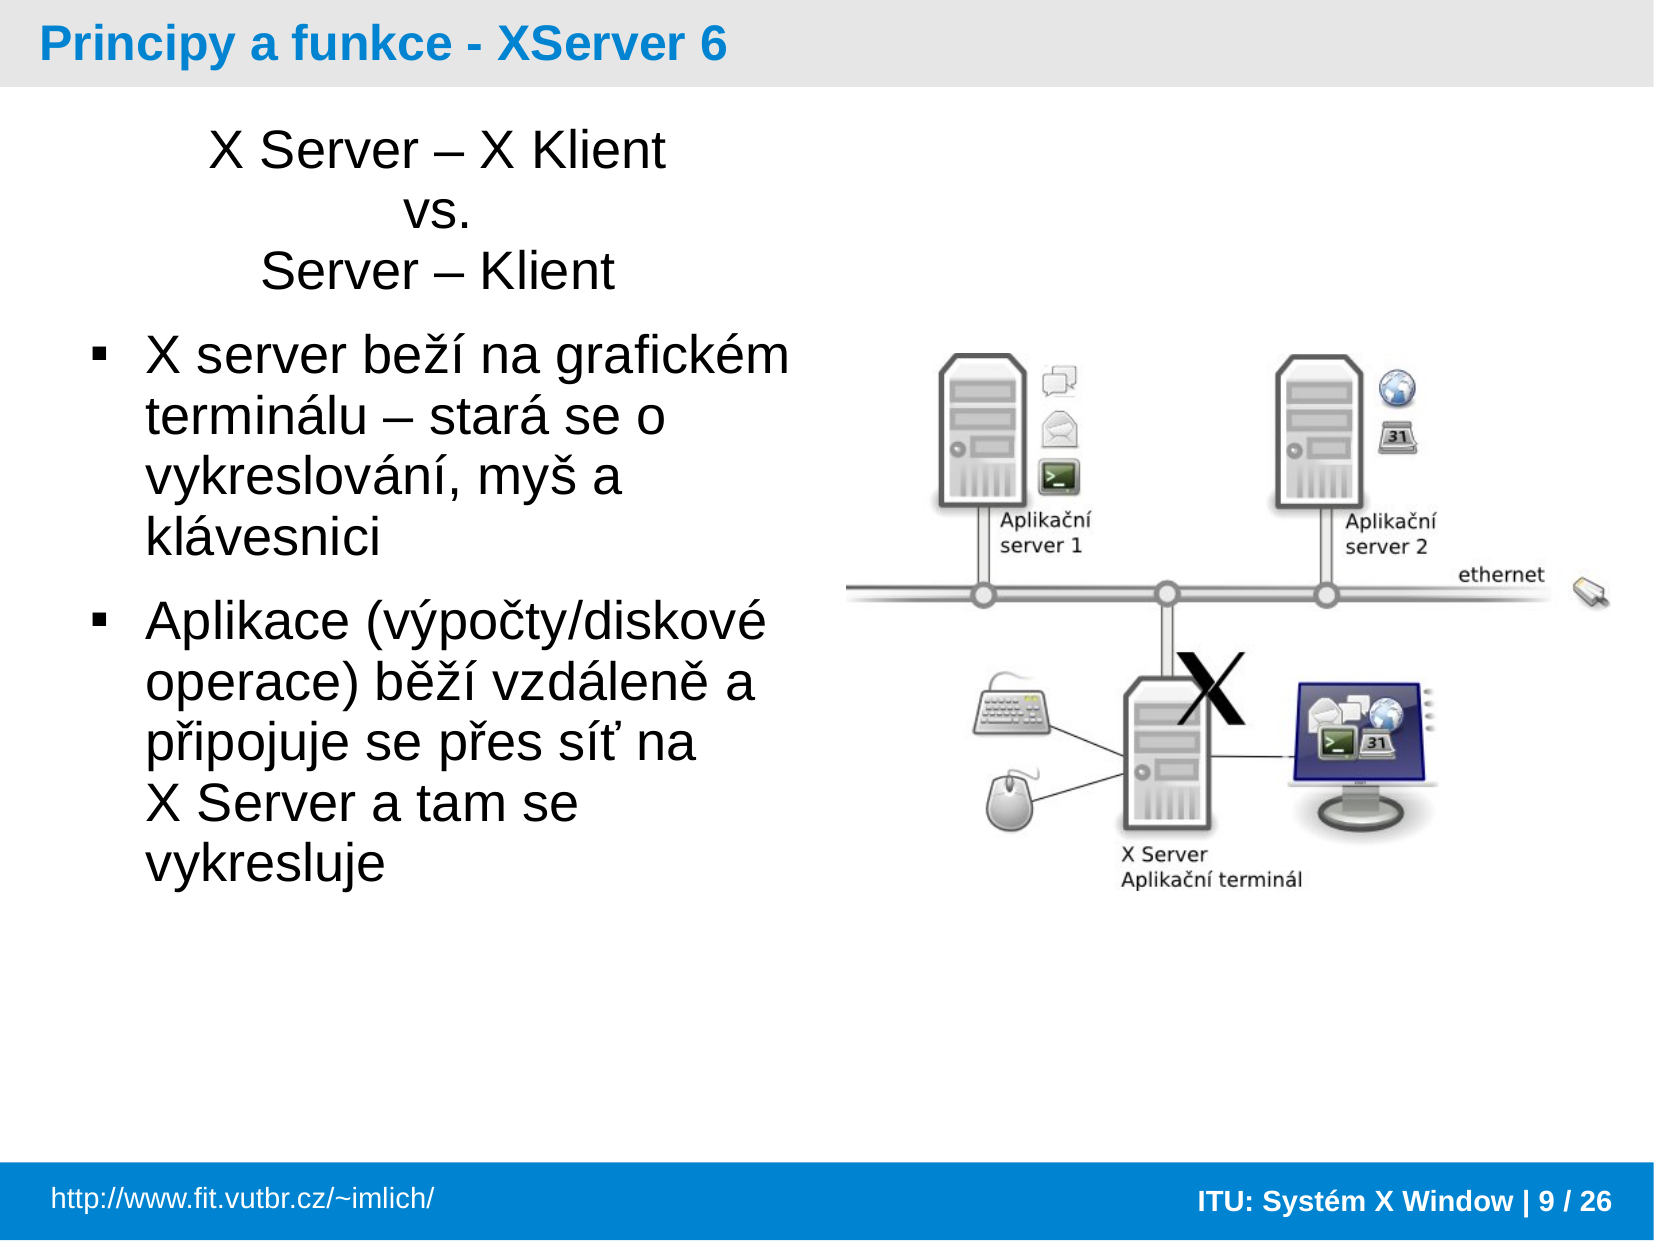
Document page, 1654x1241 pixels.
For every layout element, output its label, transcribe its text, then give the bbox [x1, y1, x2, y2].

picture [846, 353, 1615, 891]
list X Server – X Klient vs. Server – Klient X server beží na grafickém terminálu – stará se o vykreslování, myš a klávesnici Aplikace (výpočty/diskové operace) běží vzdáleně a připojuje se přes síť na X Server a tam se vykresluje [75, 119, 802, 1126]
title Principy a funkce - XServer 6 [39, 5, 1615, 81]
